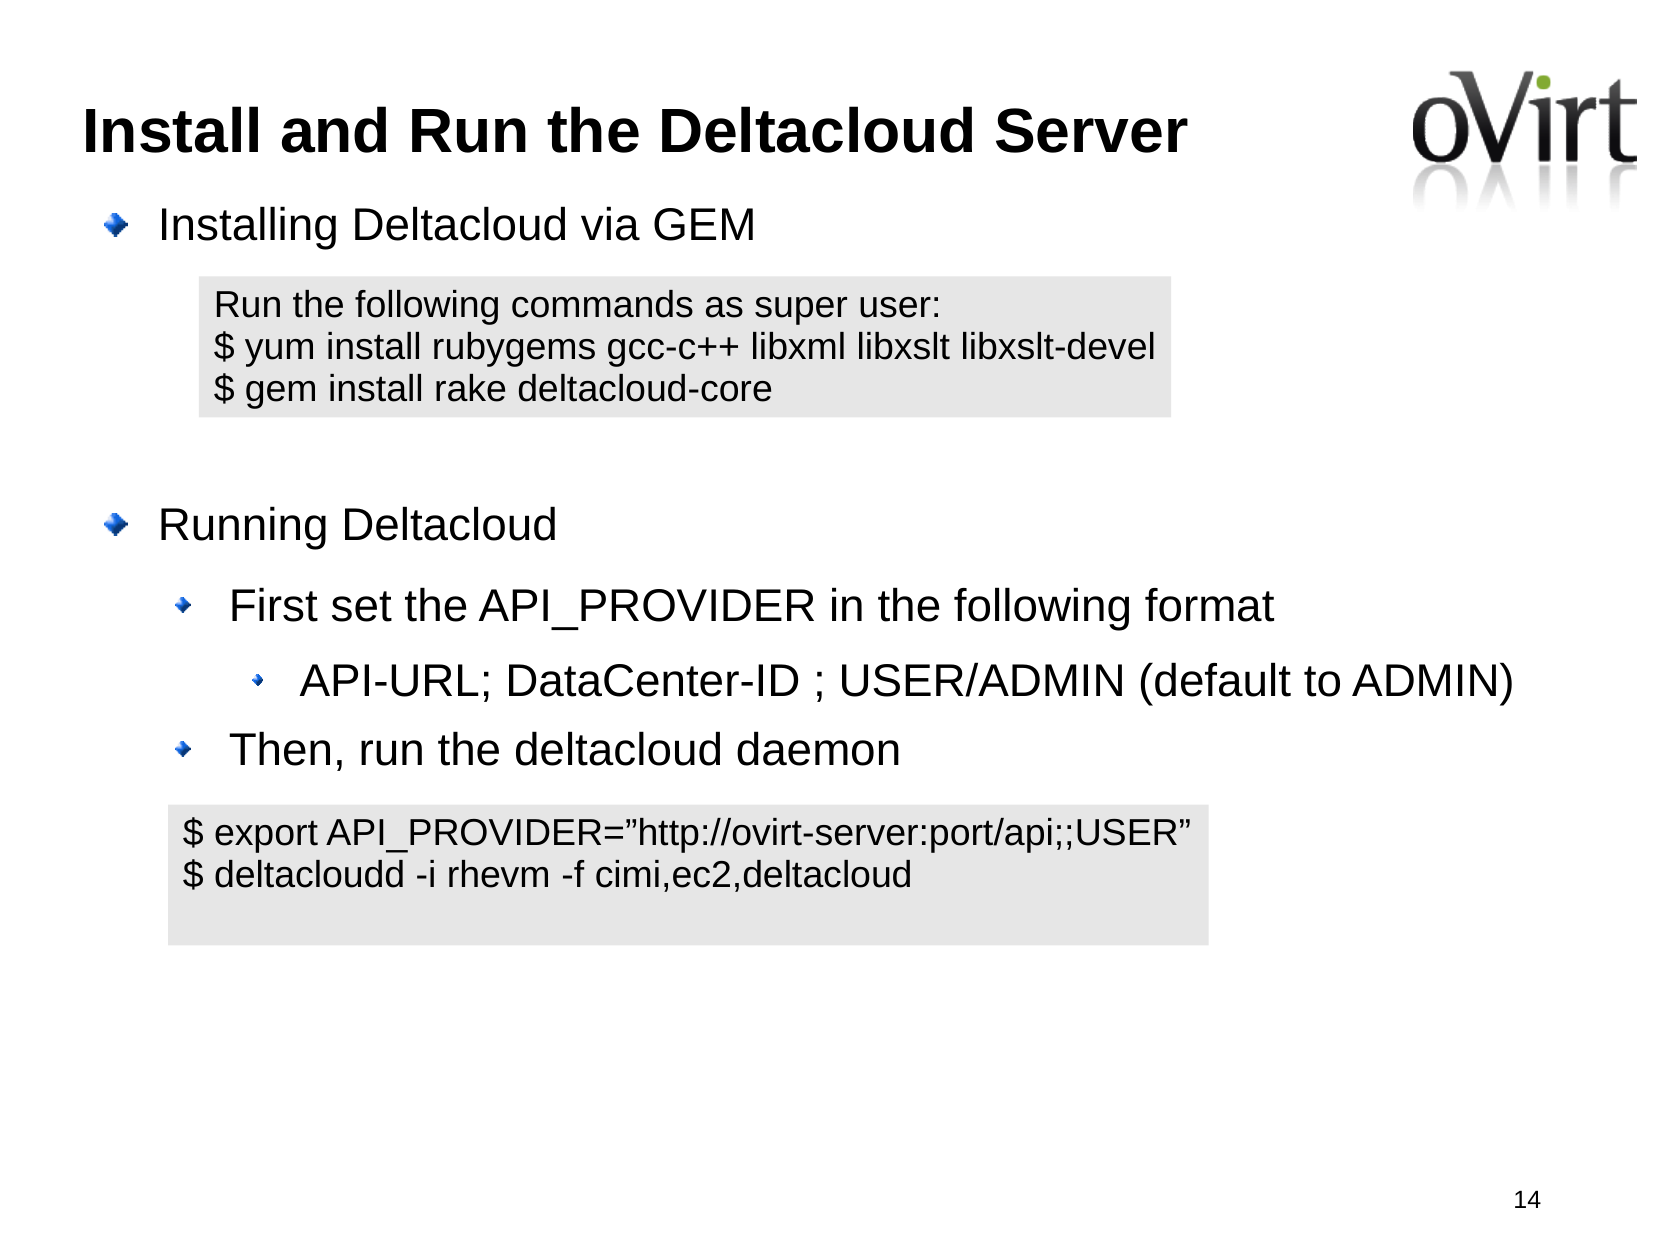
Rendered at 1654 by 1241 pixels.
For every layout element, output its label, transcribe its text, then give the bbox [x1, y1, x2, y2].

text_box $ export API_PROVIDER=”http://ovirt-server:port/api;;USER” $ deltacloudd -i rhevm -f cimi,ec2,deltacloud [168, 804, 1209, 946]
text_box Run the following commands as super user: $ yum install rubygems gcc-c++ libxml libxslt libxslt-devel $ gem install rake deltacloud-core [198, 276, 1170, 418]
list Installing Deltacloud via GEM Running Deltacloud First set the API_PROVIDER in the following format API-URL; DataCenter-ID ; USER/ADMIN (default to ADMIN) Then, run the deltacloud daemon [86, 199, 1576, 993]
picture [1413, 63, 1637, 212]
title Install and Run the Deltacloud Server [82, 37, 1303, 226]
